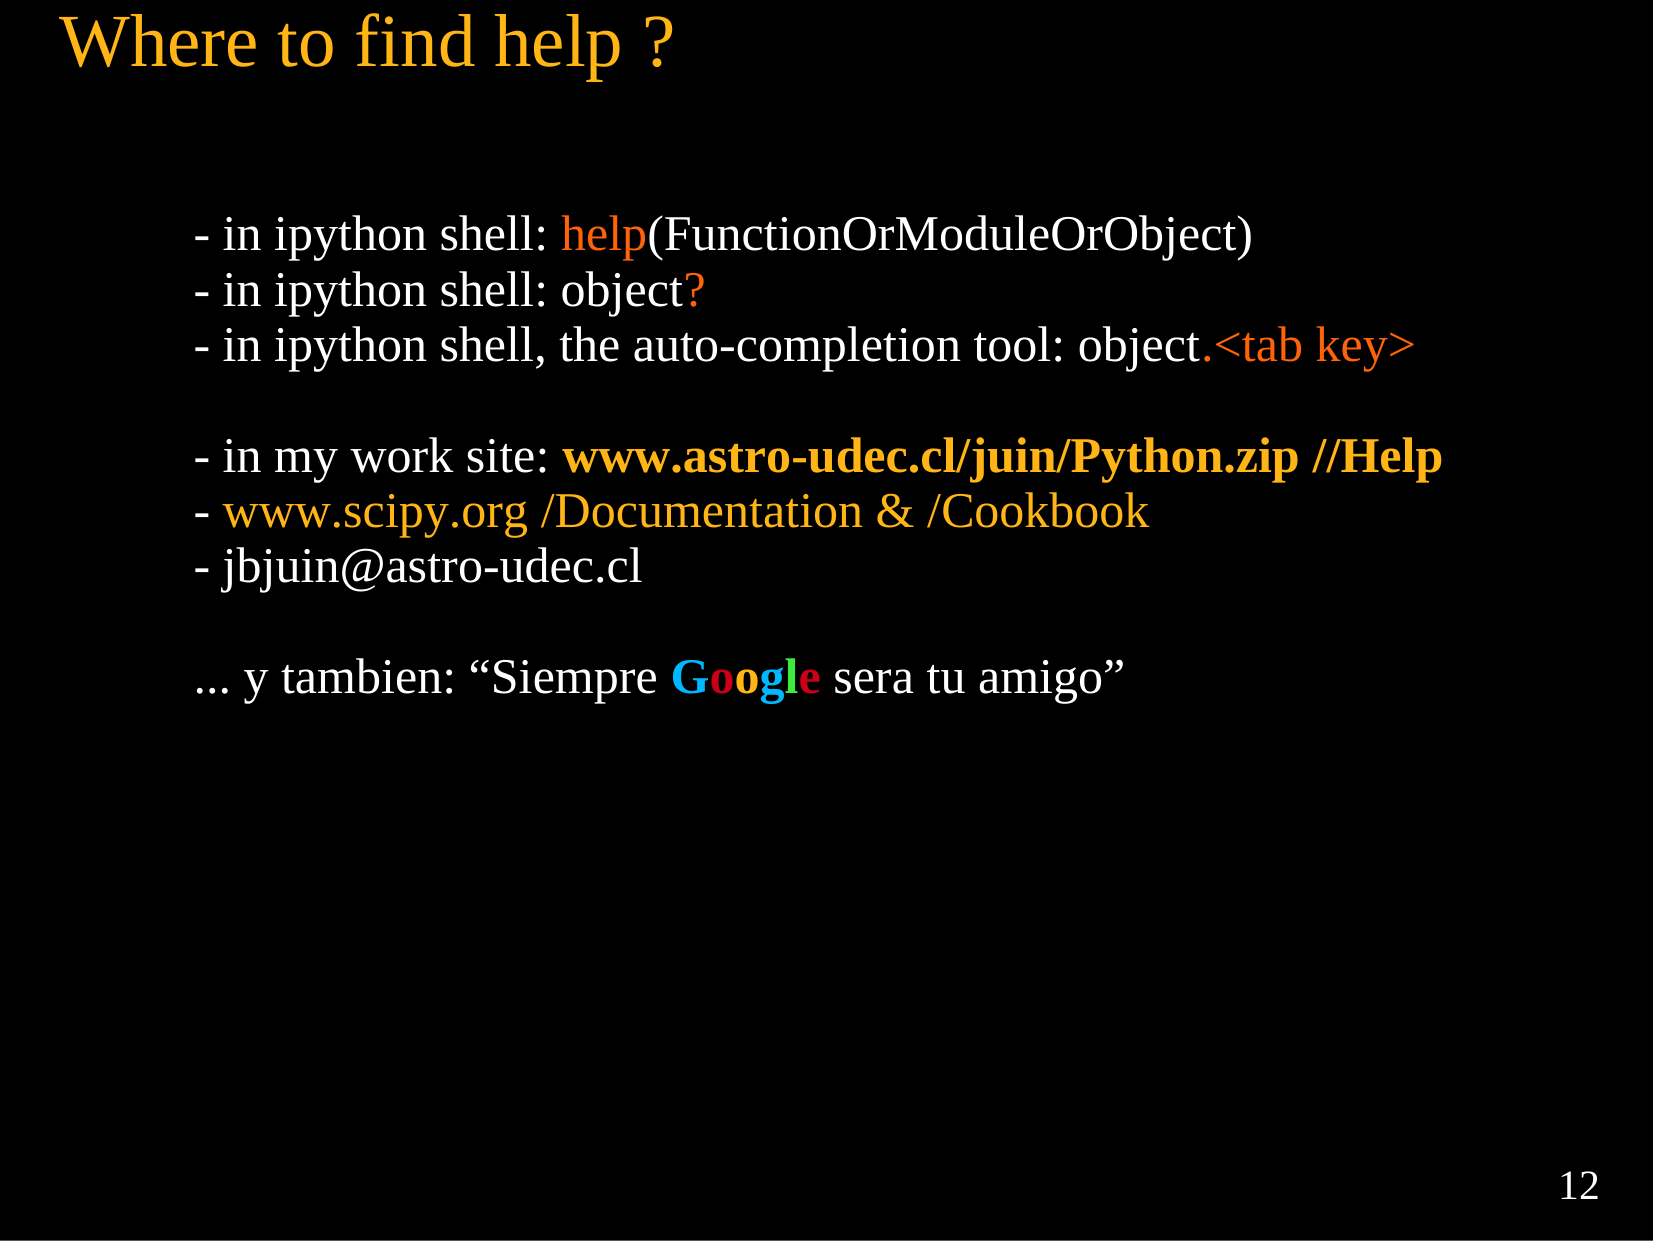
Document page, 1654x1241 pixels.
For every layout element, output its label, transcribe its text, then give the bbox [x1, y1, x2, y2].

text_box - in ipython shell: help(FunctionOrModuleOrObject) - in ipython shell: object? - in ipython shell, the auto-completion tool: object.<tab key> - in my work site: www.astro-udec.cl/juin/Python.zip //Help - www.scipy.org /Documentation & /Cookbook - jbjuin@astro-udec.cl ... y tambien: “Siempre Google sera tu amigo” [193, 206, 1444, 842]
text_box Where to find help ? [59, 0, 1536, 104]
